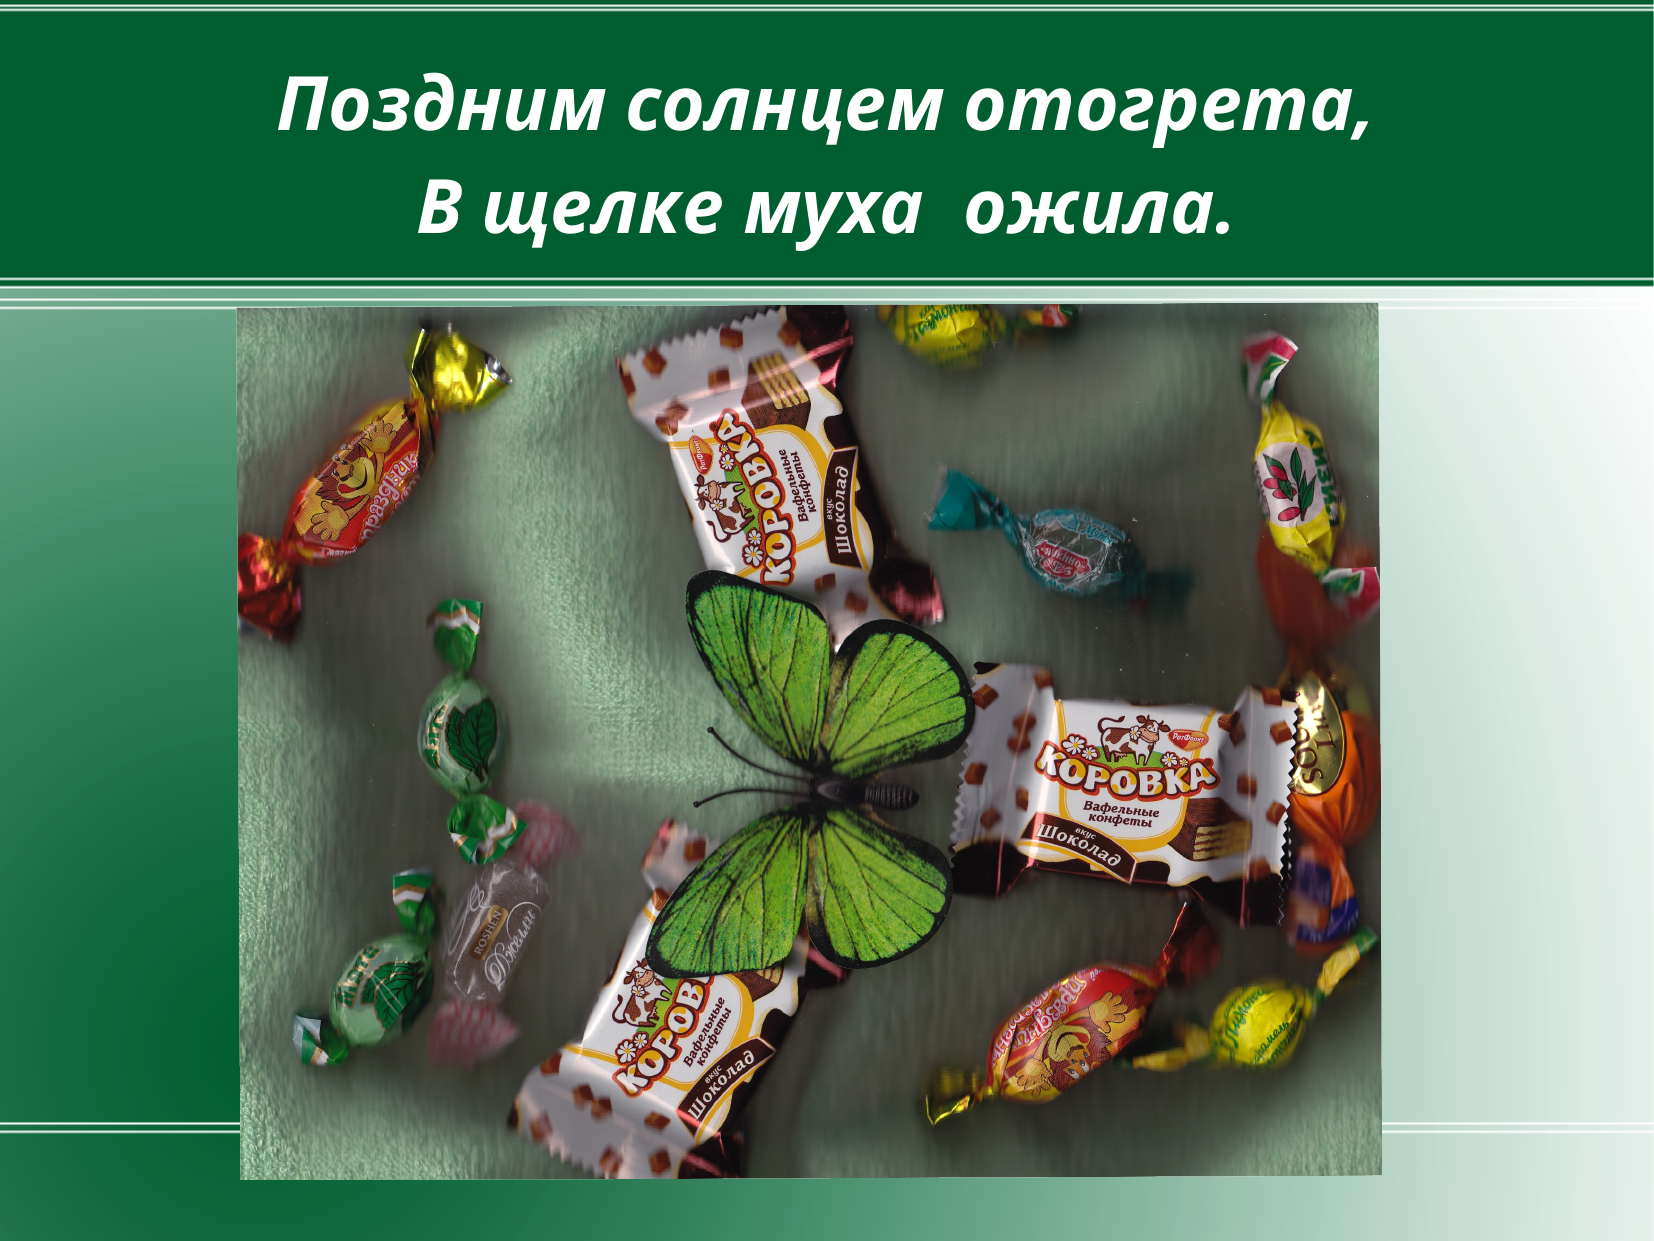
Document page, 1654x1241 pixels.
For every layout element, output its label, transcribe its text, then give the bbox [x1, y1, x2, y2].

picture [0, 0, 1654, 1241]
title Поздним солнцем отогрета, В щелке муха ожила. [82, 49, 1571, 257]
